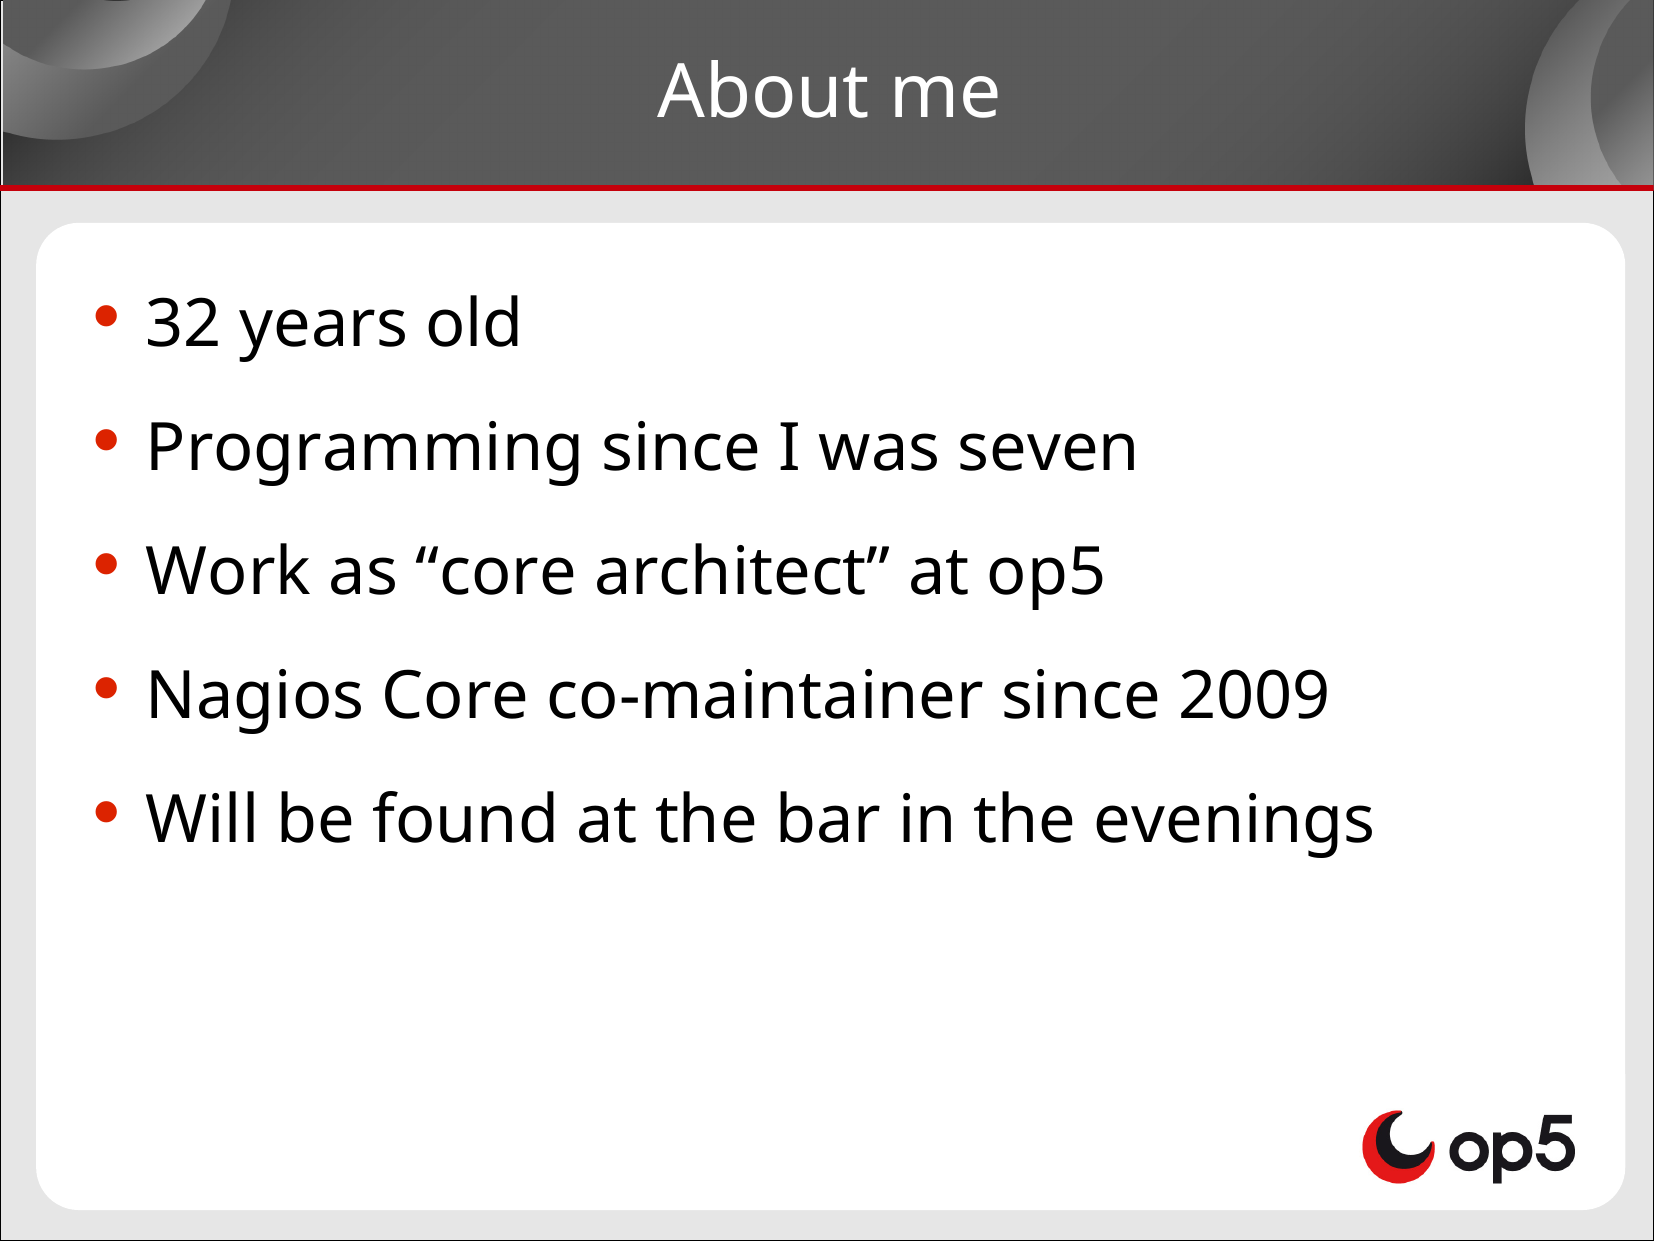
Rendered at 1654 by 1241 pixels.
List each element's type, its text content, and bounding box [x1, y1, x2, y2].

list 32 years old Programming since I was seven Work as “core architect” at op5 Nagios Core co-maintainer since 2009 Will be found at the bar in the evenings [75, 271, 1557, 1163]
picture [3, 0, 1654, 185]
picture [1350, 1103, 1587, 1191]
title About me [88, 0, 1571, 175]
